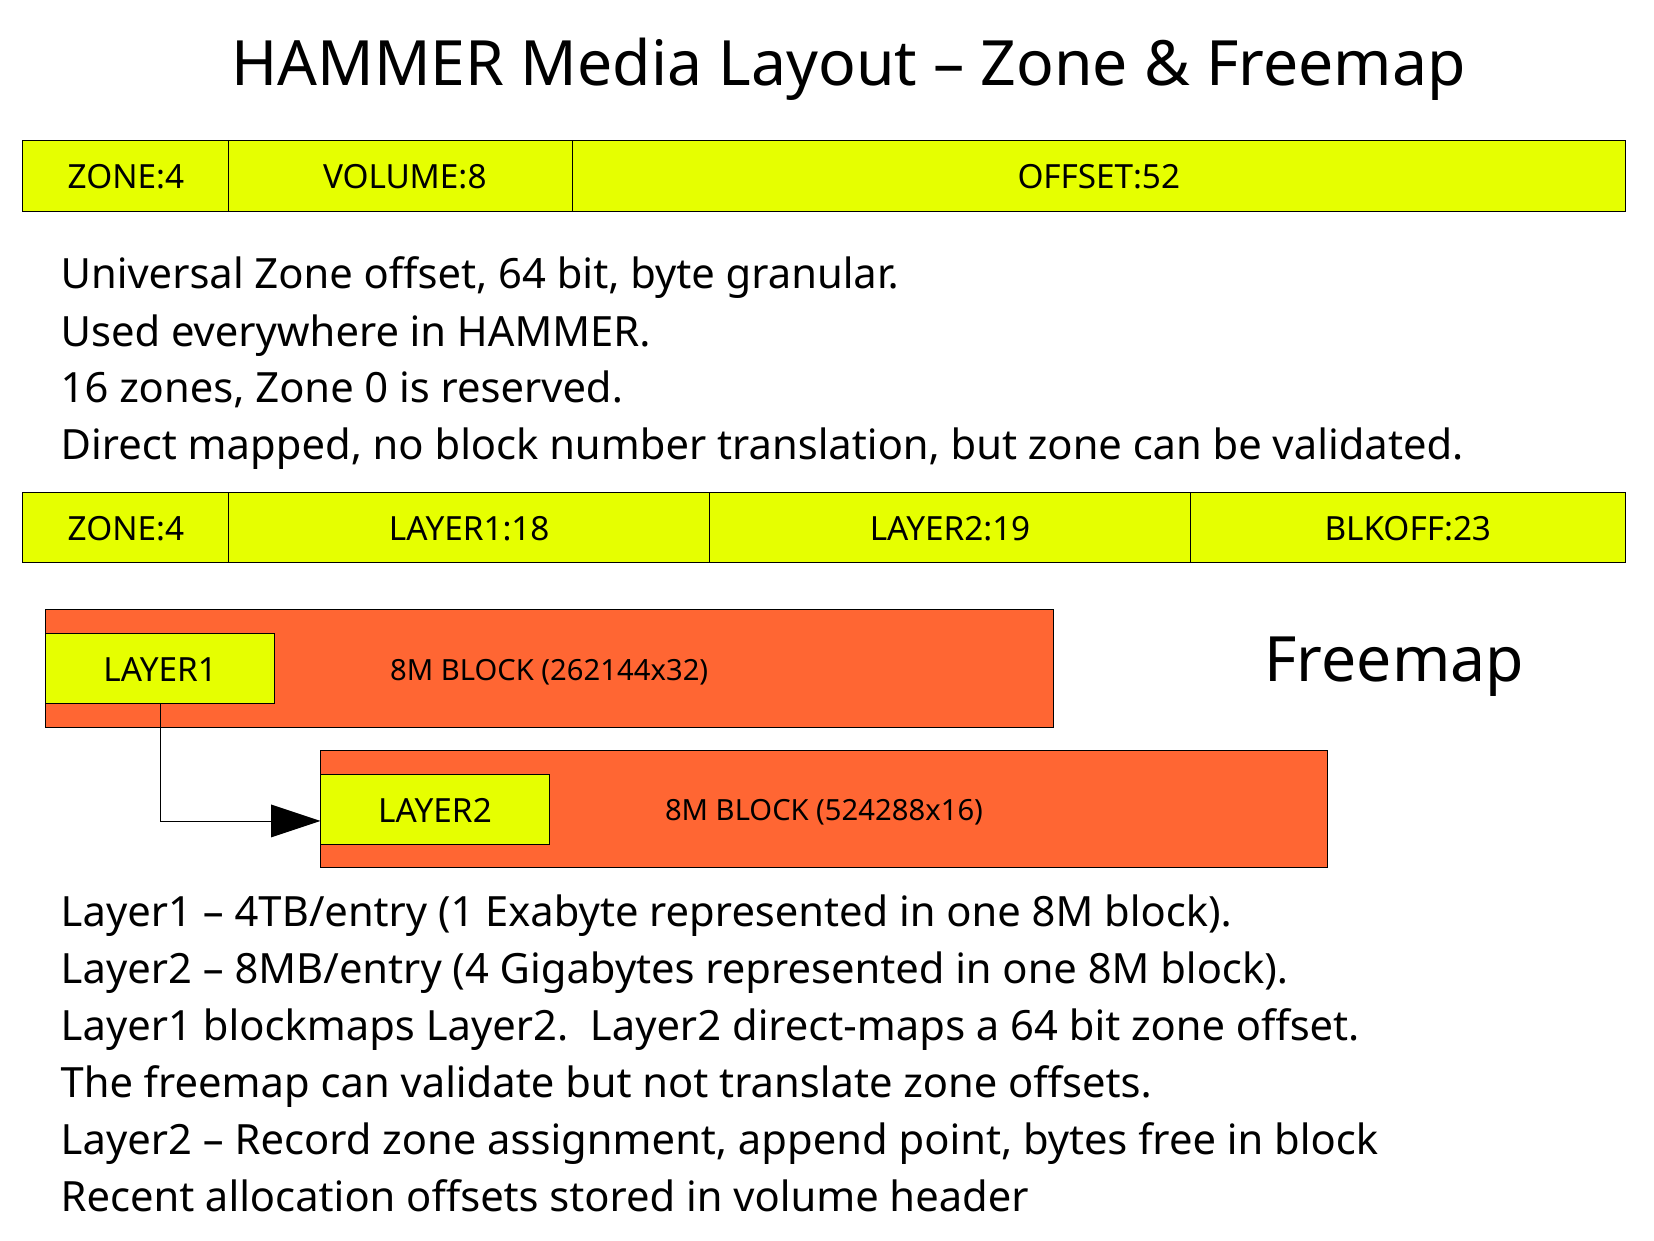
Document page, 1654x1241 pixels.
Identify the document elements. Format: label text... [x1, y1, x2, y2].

text_box ZONE:4 [22, 492, 228, 563]
text_box LAYER2:19 [709, 492, 1190, 563]
text_box Universal Zone offset, 64 bit, byte granular. Used everywhere in HAMMER. 16 zones, Zone 0 is reserved. Direct mapped, no block number translation, but zone can be validated. [45, 236, 1560, 487]
text_box ZONE:4 [22, 140, 228, 212]
text_box LAYER1 [45, 633, 275, 704]
text_box Layer1 – 4TB/entry (1 Exabyte represented in one 8M block). Layer2 – 8MB/entry (4 Gigabytes represented in one 8M block). Layer1 blockmaps Layer2. Layer2 direct-maps a 64 bit zone offset. The freemap can validate but not translate zone offsets. Layer2 – Record zone assignment, append point, bytes free in block Recent allocation offsets stored in volume header [45, 874, 1491, 1241]
text_box BLKOFF:23 [1190, 492, 1626, 563]
text_box LAYER1:18 [228, 492, 709, 563]
text_box OFFSET:52 [572, 140, 1626, 212]
text_box 8M BLOCK (262144x32) [45, 704, 160, 728]
text_box 8M BLOCK (524288x16) [320, 750, 1328, 868]
text_box LAYER2 [320, 774, 550, 845]
text_box HAMMER Media Layout – Zone & Freemap [119, 14, 1580, 108]
text_box VOLUME:8 [228, 140, 572, 212]
text_box 8M BLOCK (262144x32) [45, 609, 1054, 728]
text_box Freemap [1190, 577, 1598, 737]
